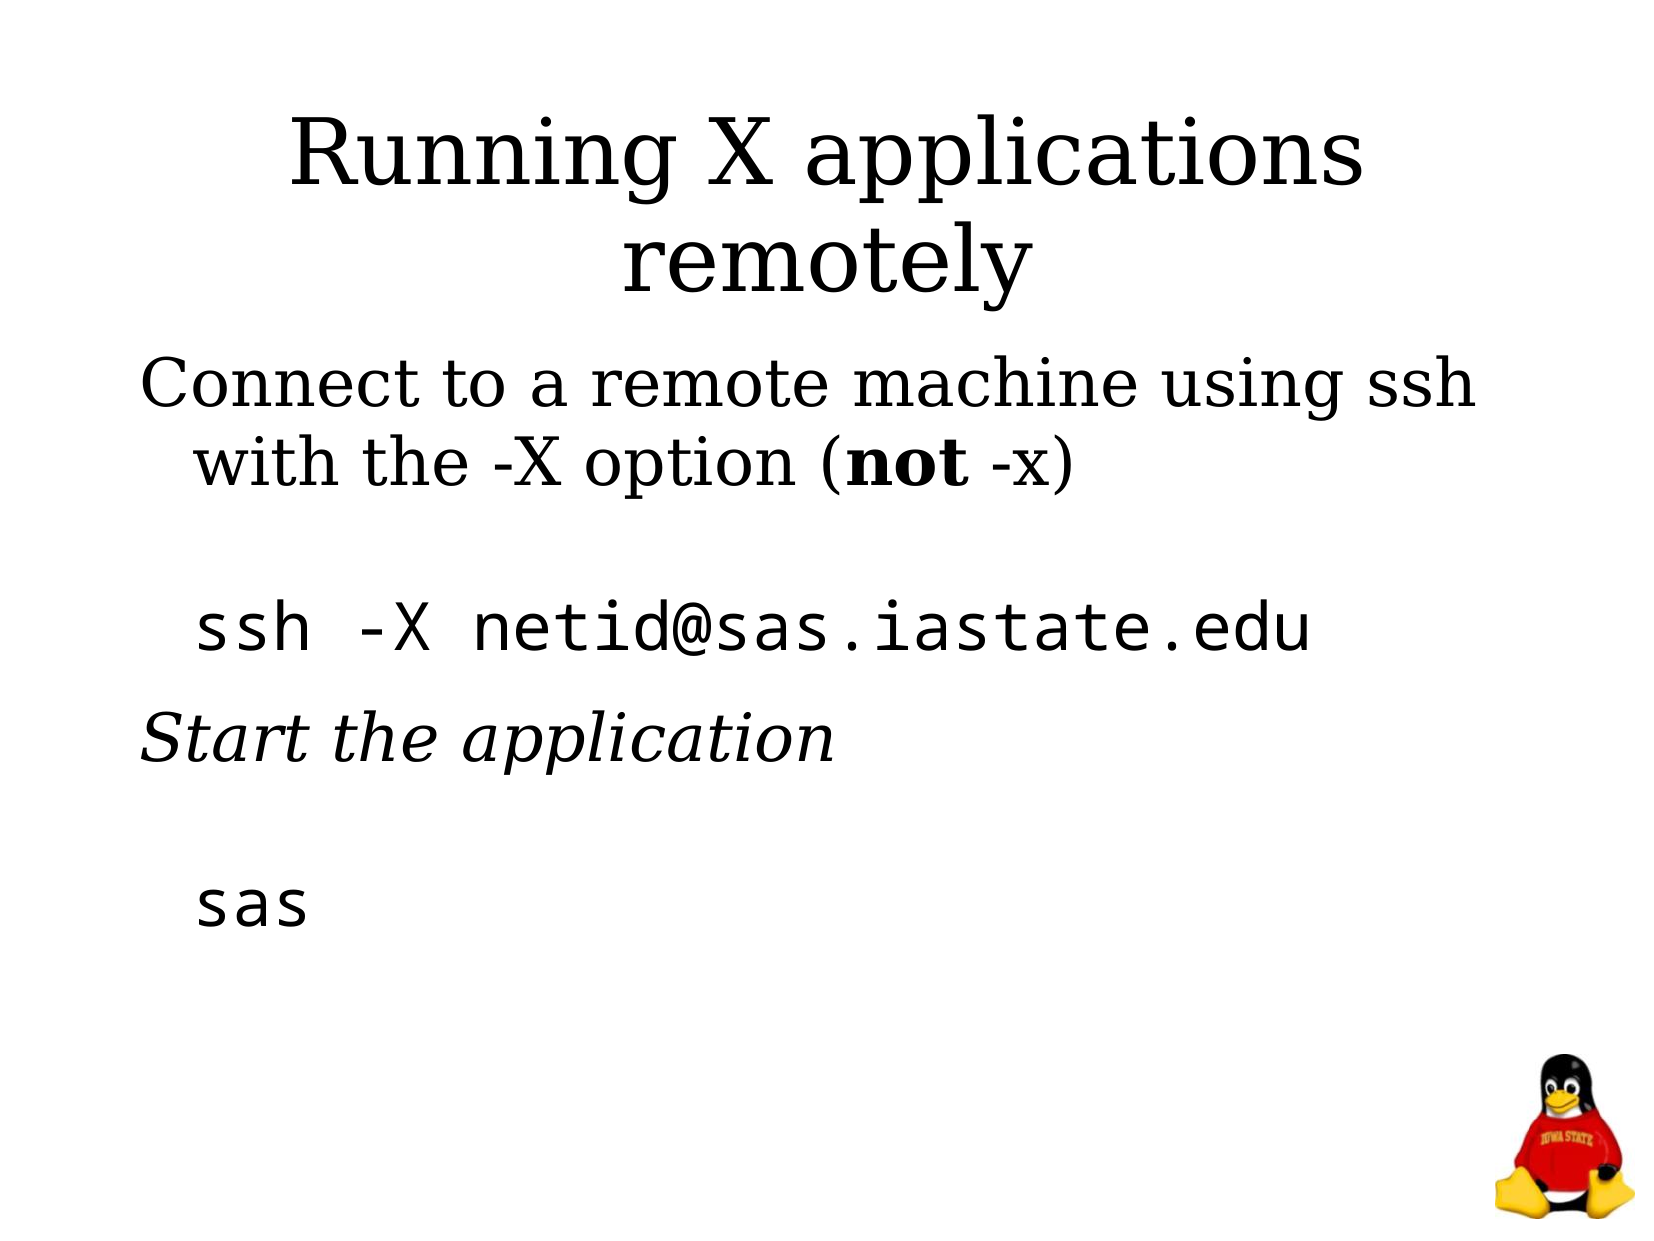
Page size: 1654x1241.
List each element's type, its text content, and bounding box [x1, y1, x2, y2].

list Connect to a remote machine using ssh with the -X option (not -x) ssh -X netid@sas.iastate.edu Start the application sas [121, 344, 1534, 1127]
title Running X applications remotely [121, 98, 1534, 315]
picture [1495, 1054, 1635, 1219]
